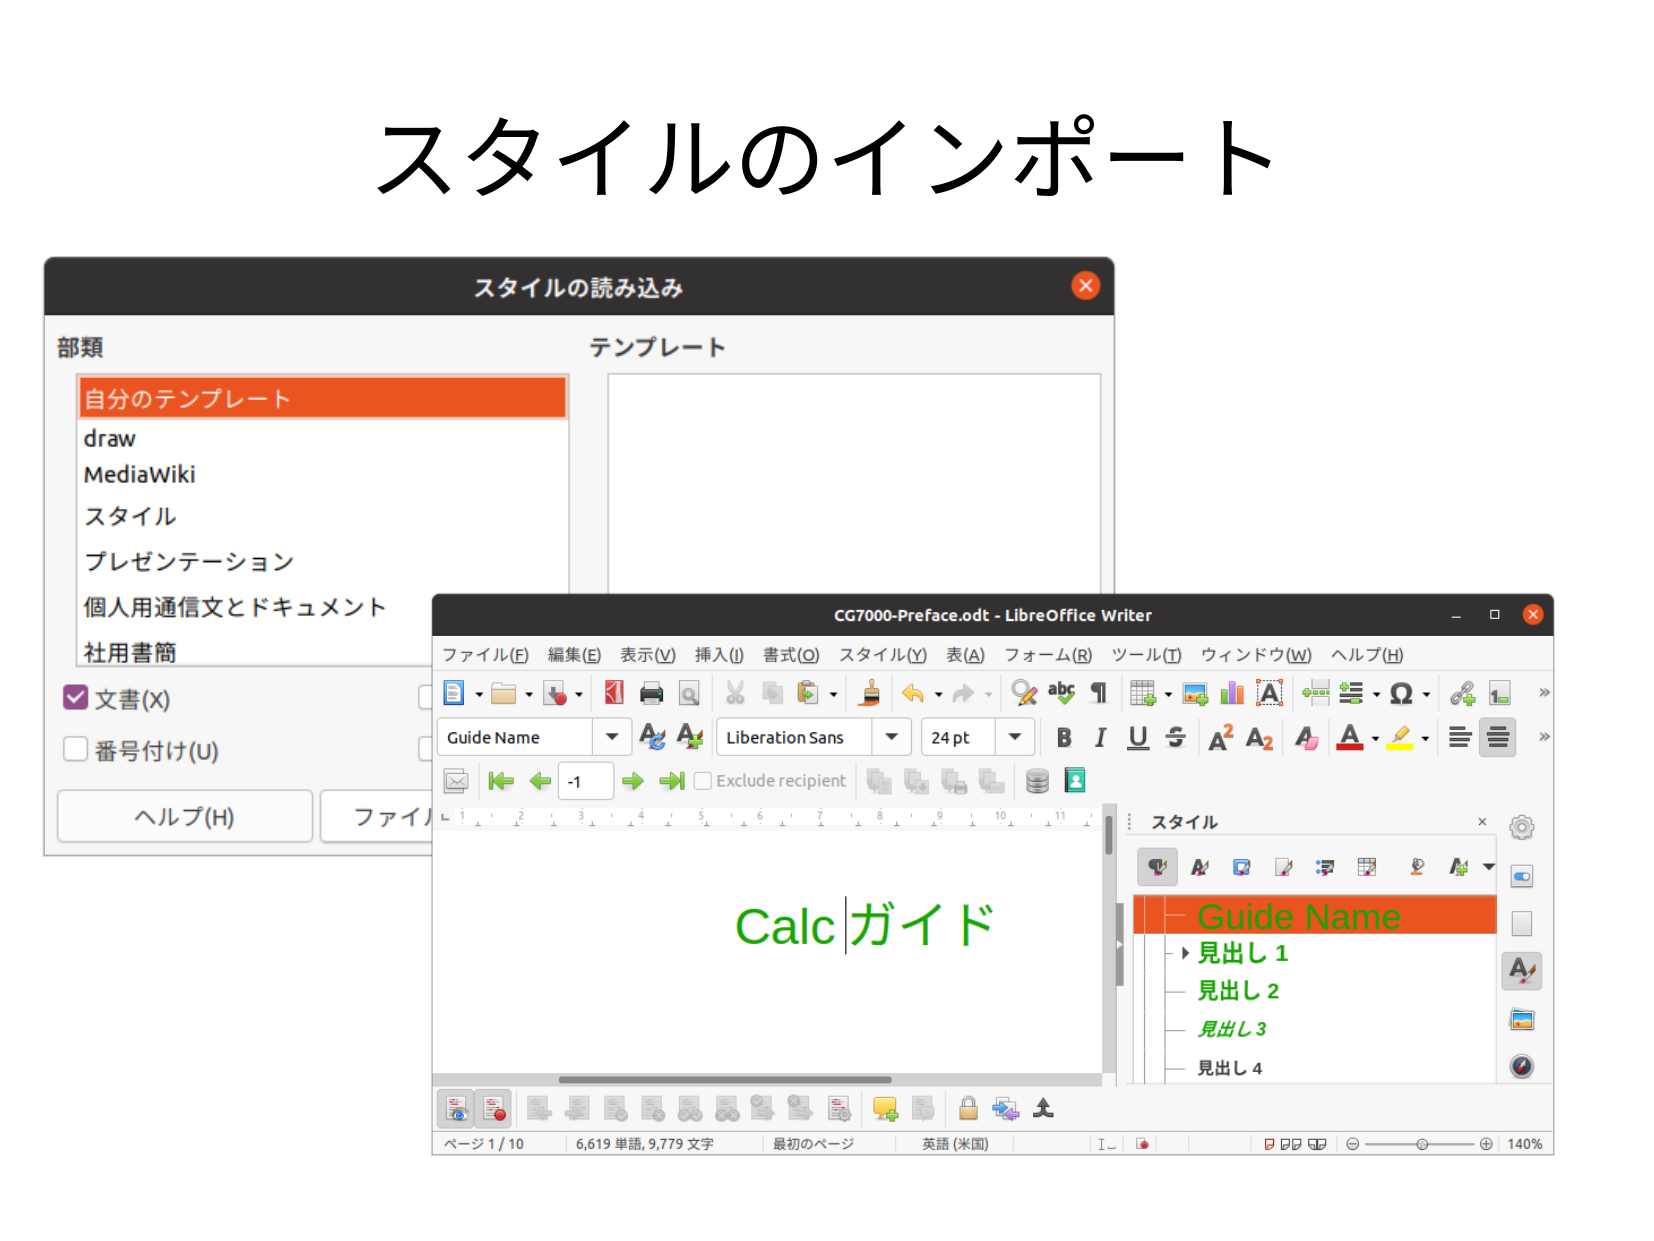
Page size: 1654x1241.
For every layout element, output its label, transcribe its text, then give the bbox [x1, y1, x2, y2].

title スタイルのインポート [82, 49, 1571, 257]
picture [29, 256, 1565, 1166]
